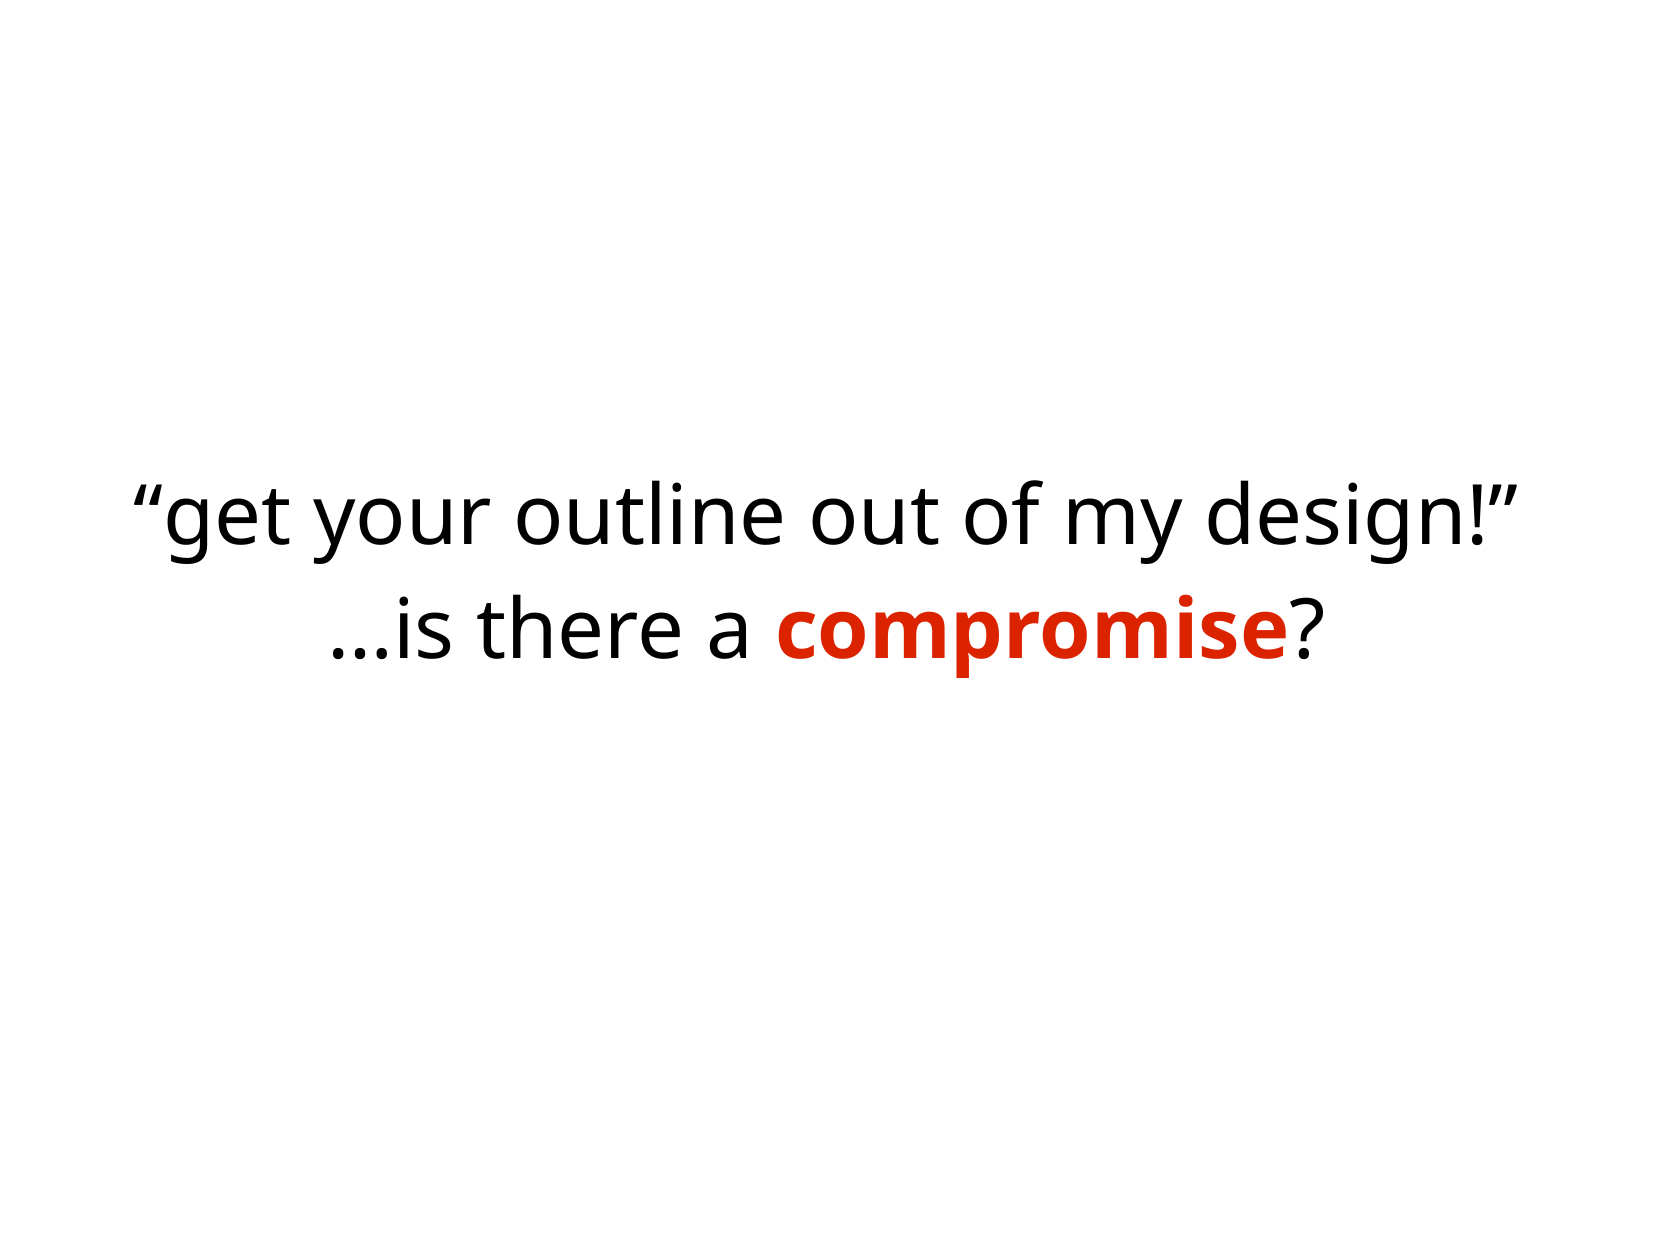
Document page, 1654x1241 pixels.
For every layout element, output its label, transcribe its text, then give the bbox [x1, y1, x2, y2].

subtitle “get your outline out of my design!” …is there a compromise? [82, 118, 1571, 1021]
